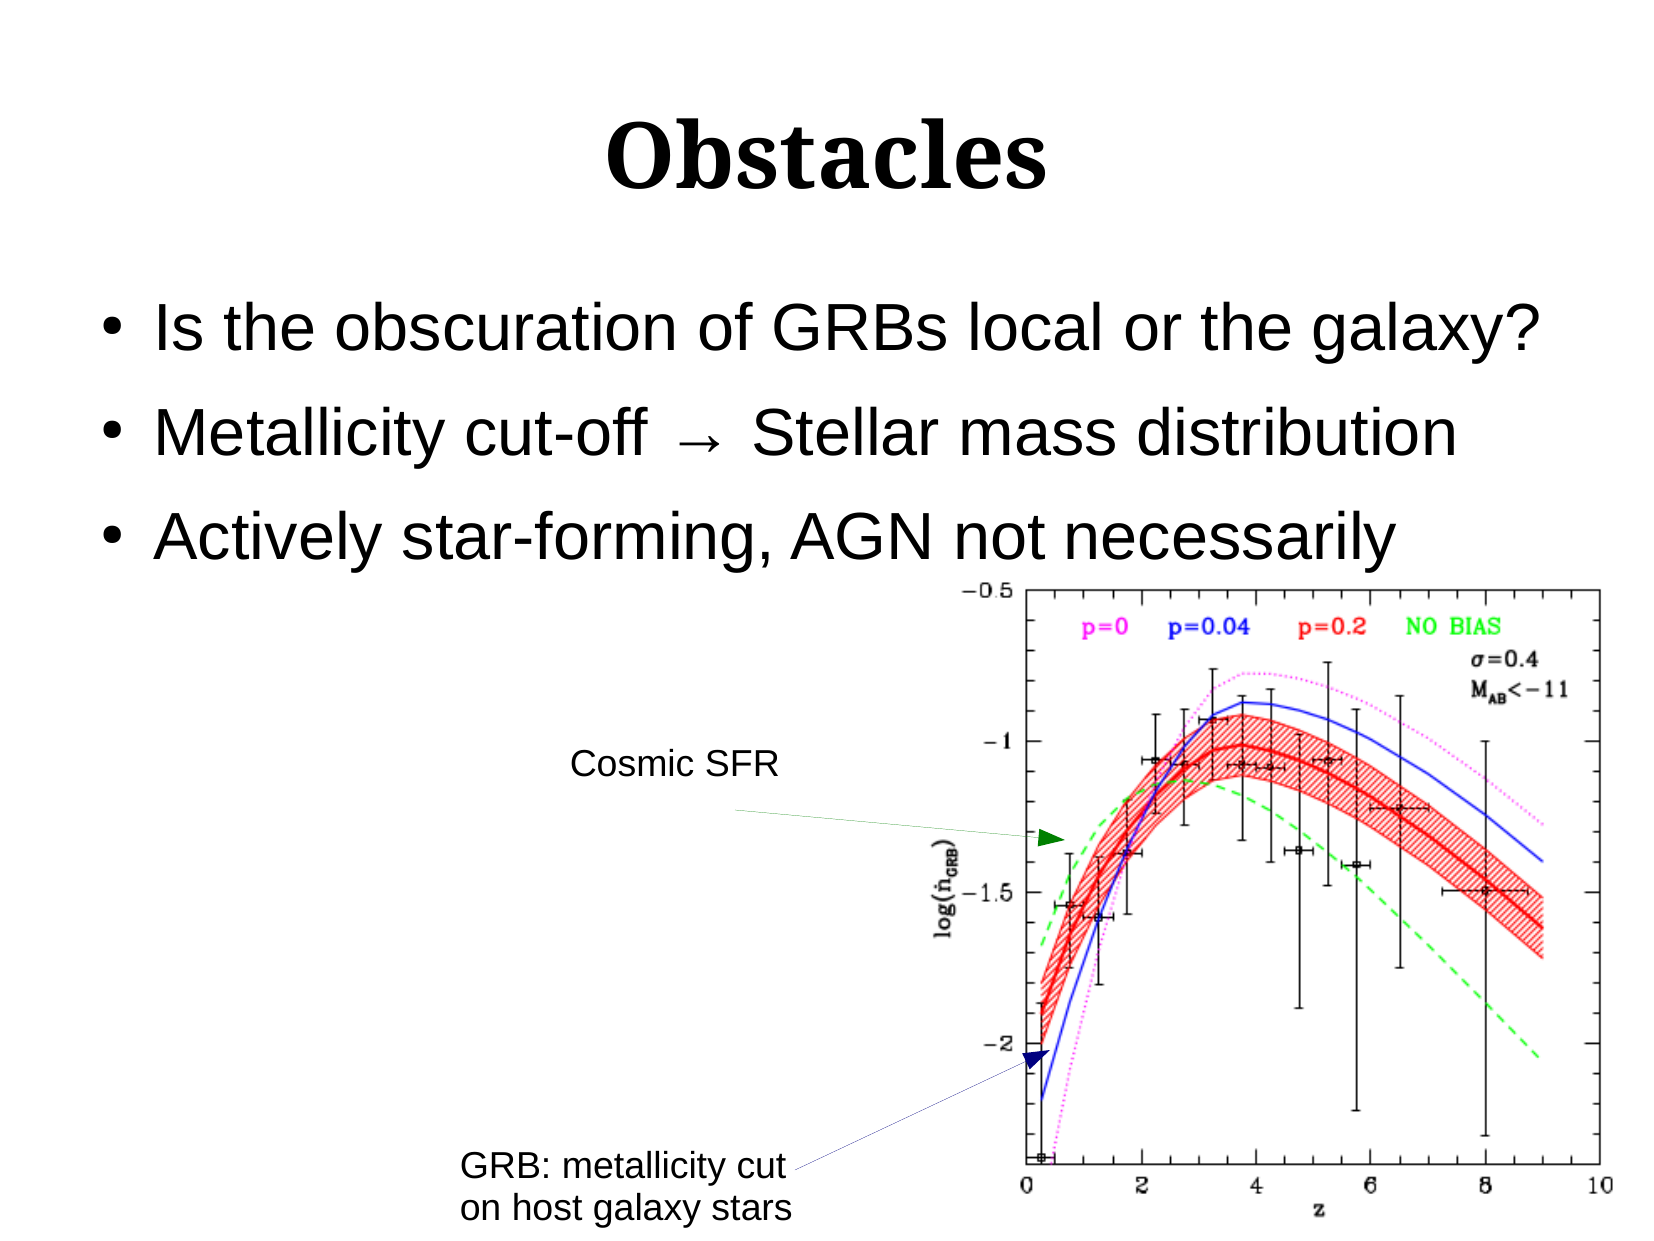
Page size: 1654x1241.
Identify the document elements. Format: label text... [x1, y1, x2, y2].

text_box GRB: metallicity cut on host galaxy stars [445, 1136, 836, 1236]
title Obstacles [82, 49, 1571, 257]
list Is the obscuration of GRBs local or the galaxy? Metallicity cut-off → Stellar mass distribution Actively star-forming, AGN not necessarily [82, 290, 1571, 1010]
picture [900, 556, 1643, 1241]
text_box Cosmic SFR [555, 735, 931, 792]
